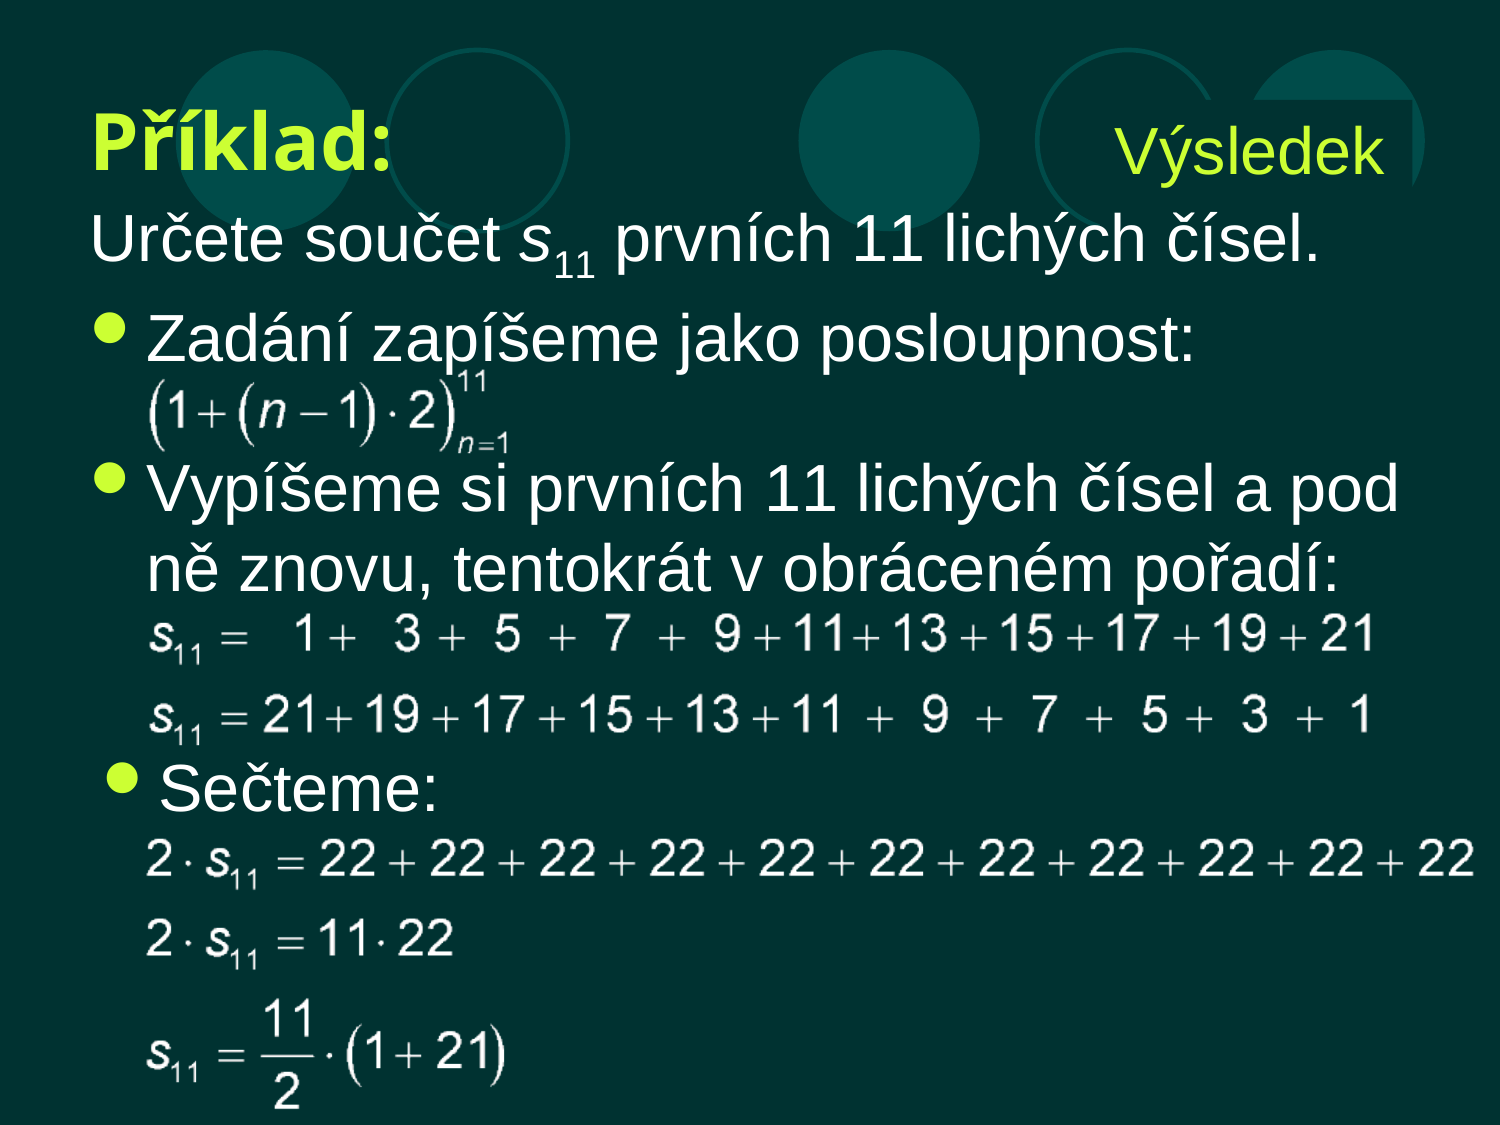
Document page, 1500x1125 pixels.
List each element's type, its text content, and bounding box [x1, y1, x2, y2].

picture [137, 593, 1394, 737]
picture [137, 349, 521, 437]
title Příklad: [75, 45, 1426, 187]
text_box Vypíšeme si prvních 11 lichých čísel a pod ně znovu, tentokrát v obráceném pořadí: [75, 437, 1426, 625]
picture [134, 820, 1488, 1125]
text_box Zadání zapíšeme jako posloupnost: [75, 287, 1426, 437]
text_box Sečteme: [87, 737, 1438, 925]
list Určete součet s11 prvních 11 lichých čísel. [75, 187, 1426, 287]
